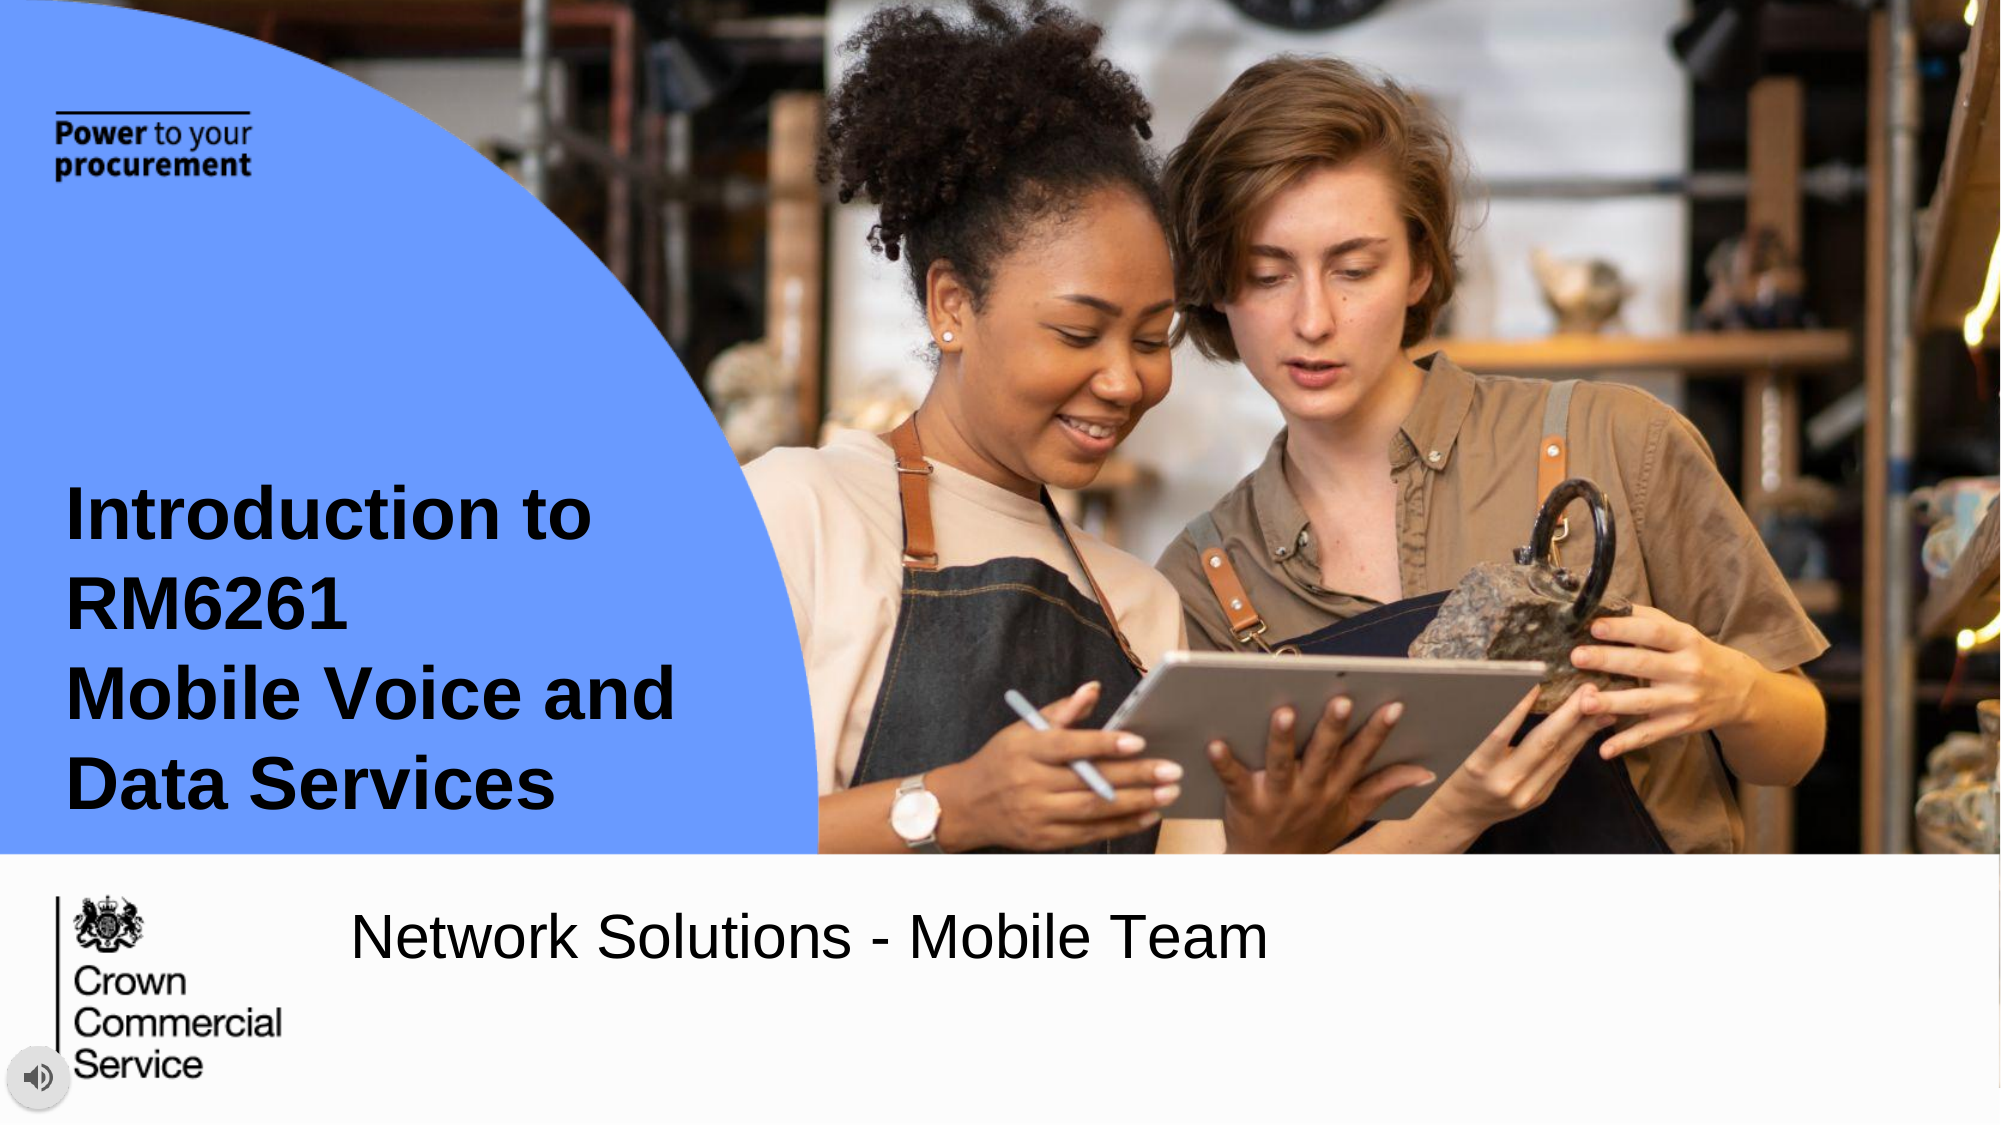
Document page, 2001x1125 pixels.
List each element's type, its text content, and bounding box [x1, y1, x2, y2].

picture [0, 1039, 76, 1115]
text_box Introduction to RM6261 Mobile Voice and Data Services [65, 464, 682, 598]
text_box Network Solutions - Mobile Team [350, 896, 1668, 1115]
